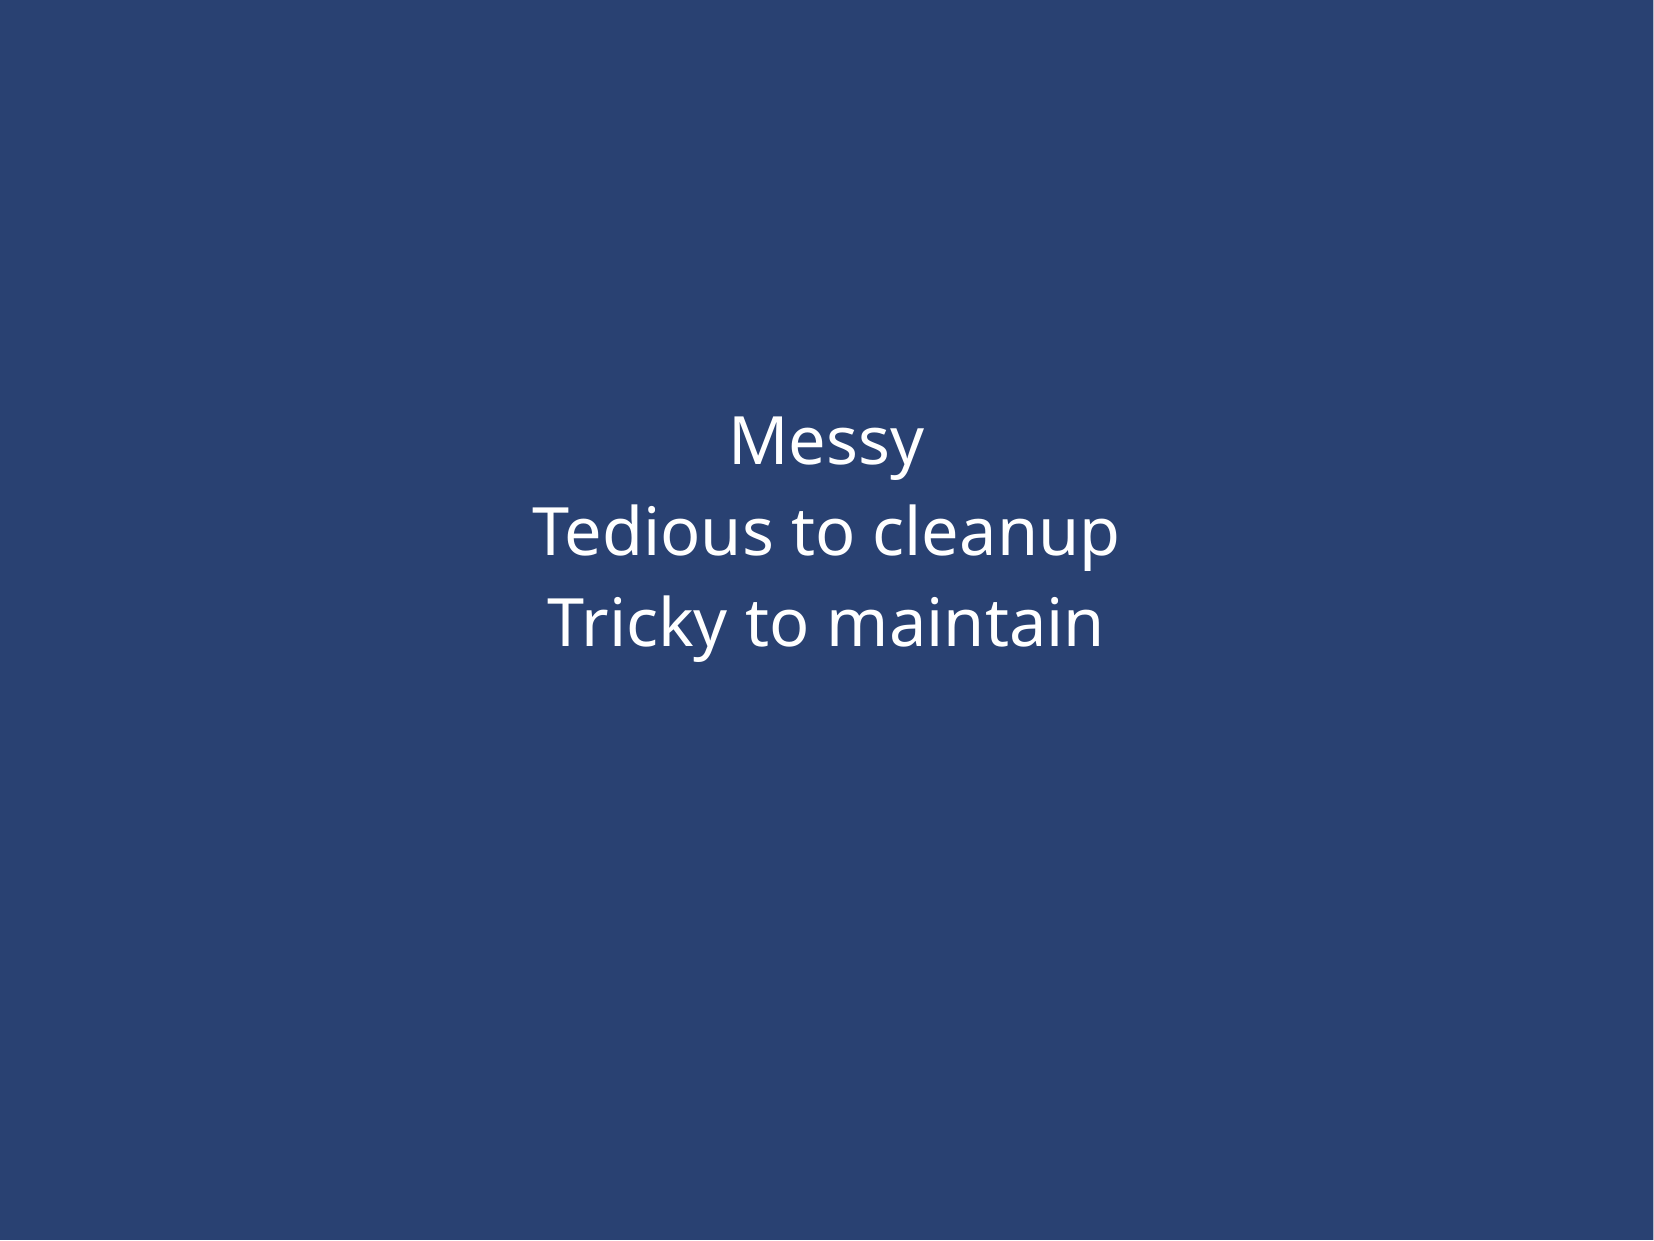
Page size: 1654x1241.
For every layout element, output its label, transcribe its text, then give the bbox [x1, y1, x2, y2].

subtitle Messy Tedious to cleanup Tricky to maintain [82, 49, 1571, 1109]
